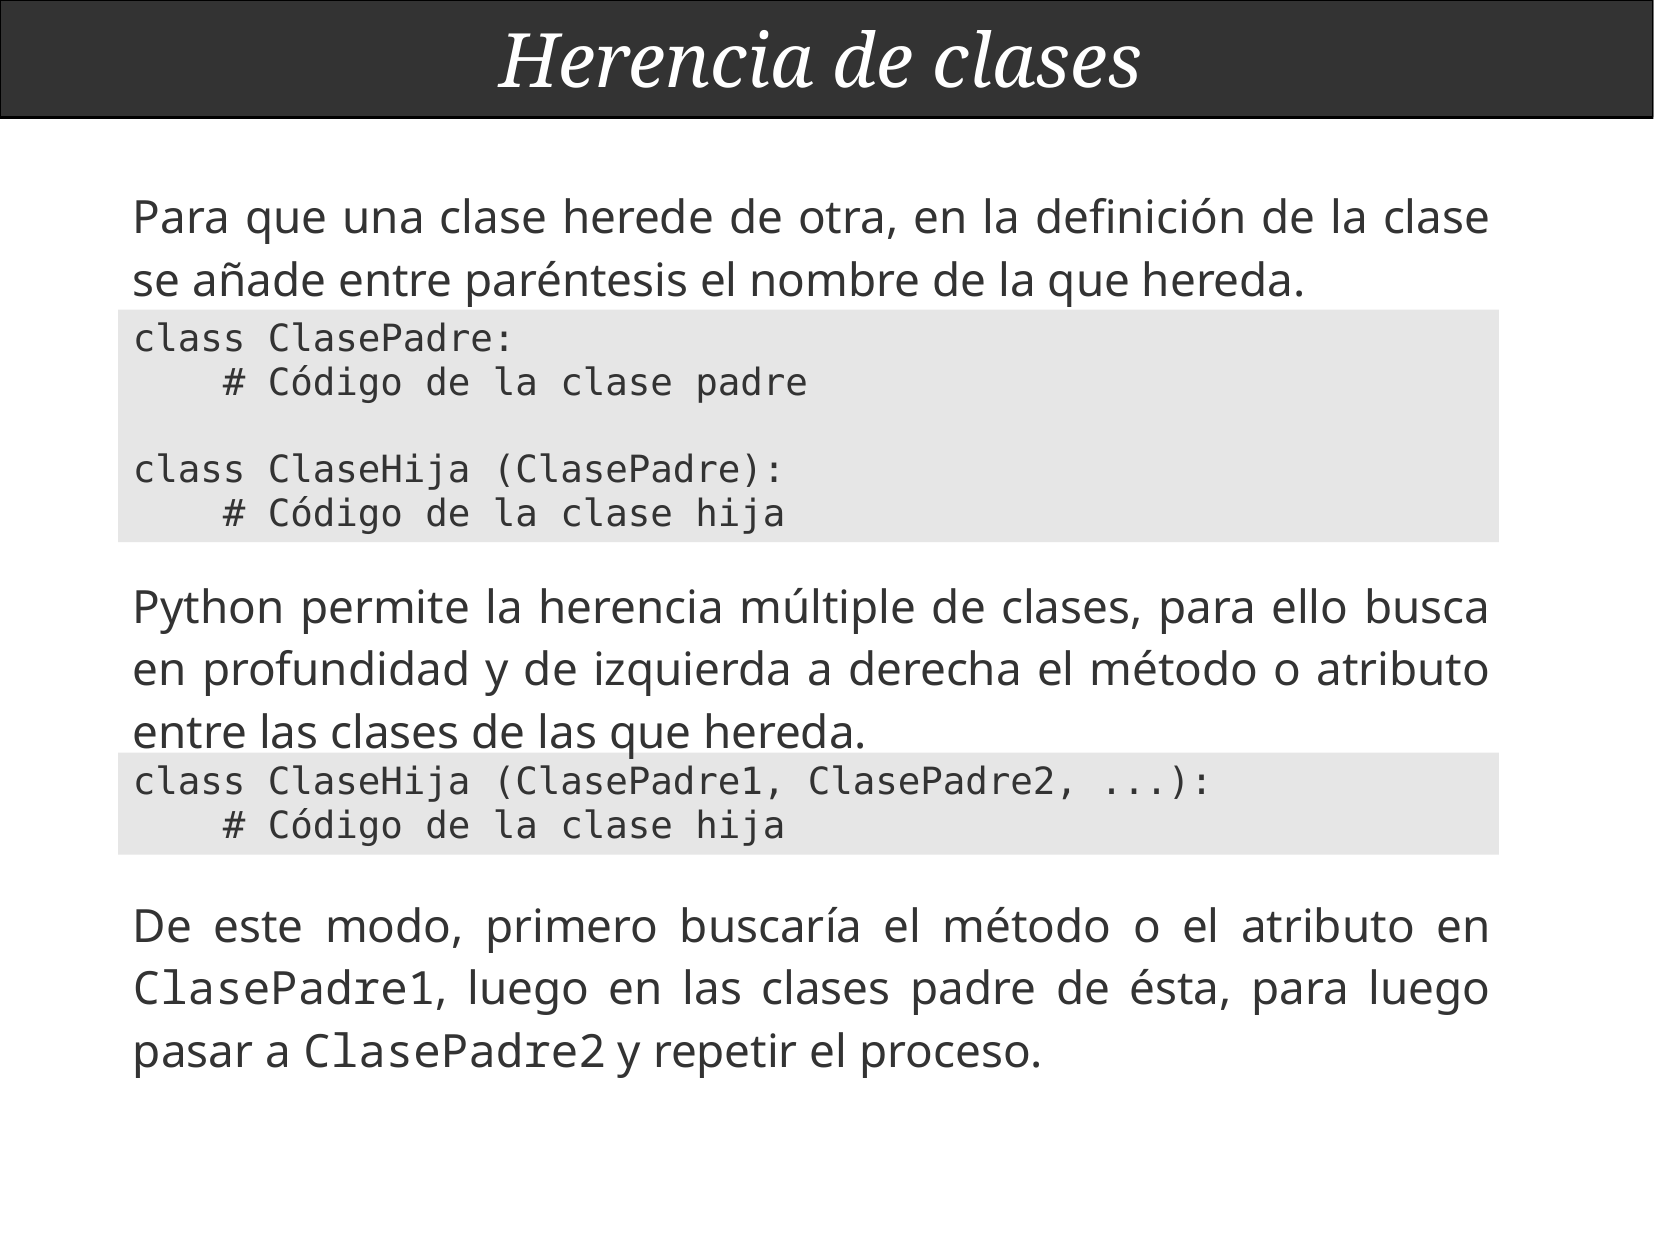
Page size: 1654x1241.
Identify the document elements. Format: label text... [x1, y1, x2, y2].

text_box Python permite la herencia múltiple de clases, para ello busca en profundidad y de izquierda a derecha el método o atributo entre las clases de las que hereda. [118, 566, 1506, 742]
text_box class ClasePadre: # Código de la clase padre class ClaseHija (ClasePadre): # Código de la clase hija [118, 309, 1499, 543]
text_box Para que una clase herede de otra, en la definición de la clase se añade entre paréntesis el nombre de la que hereda. [118, 177, 1506, 299]
text_box De este modo, primero buscaría el método o el atributo en ClasePadre1, luego en las clases padre de ésta, para luego pasar a ClasePadre2 y repetir el proceso. [118, 885, 1506, 1061]
text_box class ClaseHija (ClasePadre1, ClasePadre2, ...): # Código de la clase hija [118, 752, 1499, 855]
text_box Herencia de clases [0, 0, 1654, 101]
